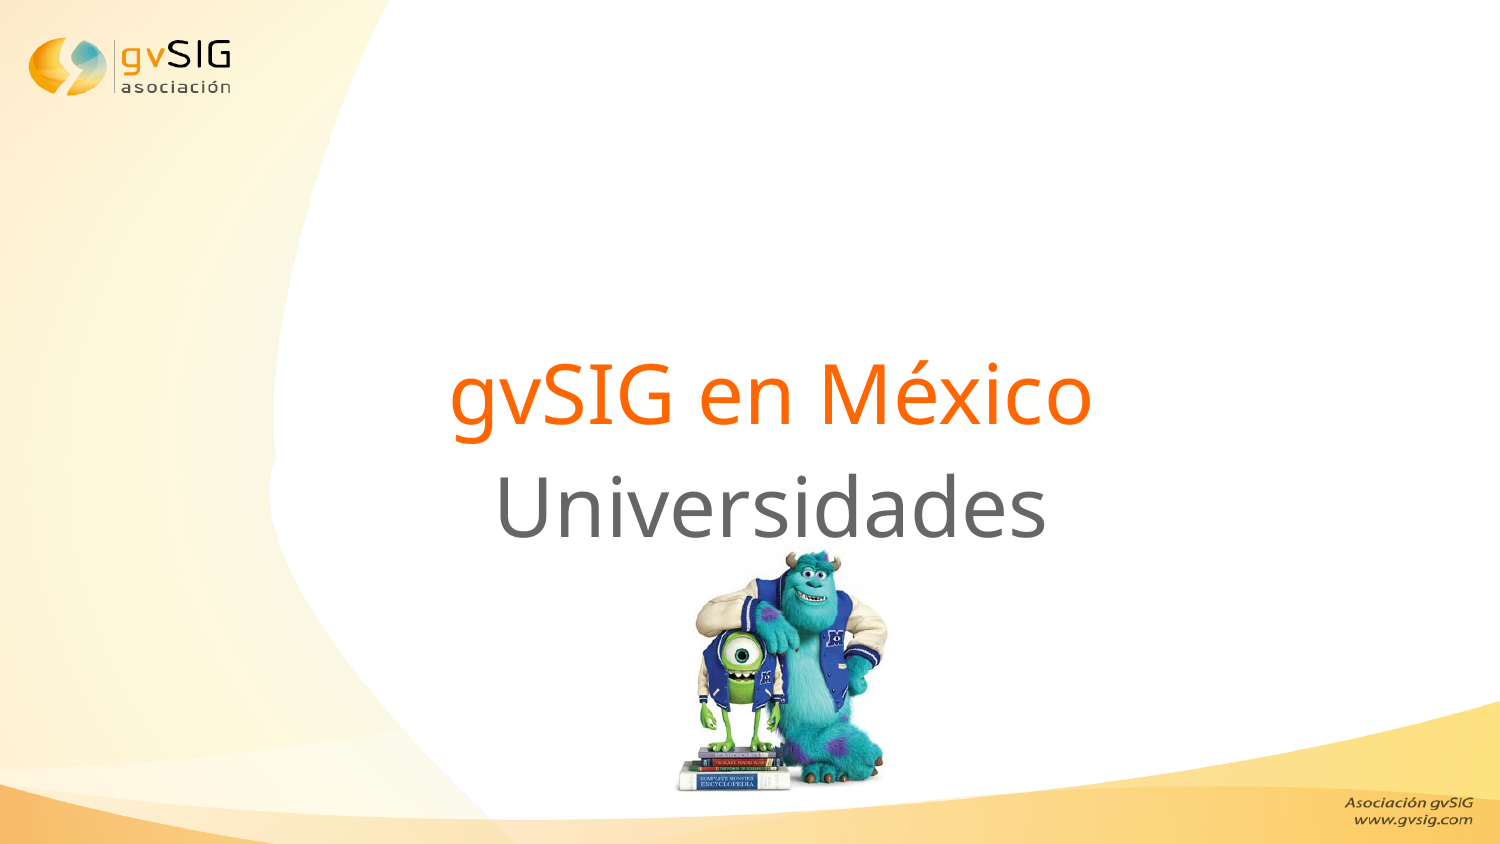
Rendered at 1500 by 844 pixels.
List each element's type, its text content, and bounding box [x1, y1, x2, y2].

picture [0, 0, 1500, 844]
title gvSIG en México Universidades [123, 349, 1420, 548]
